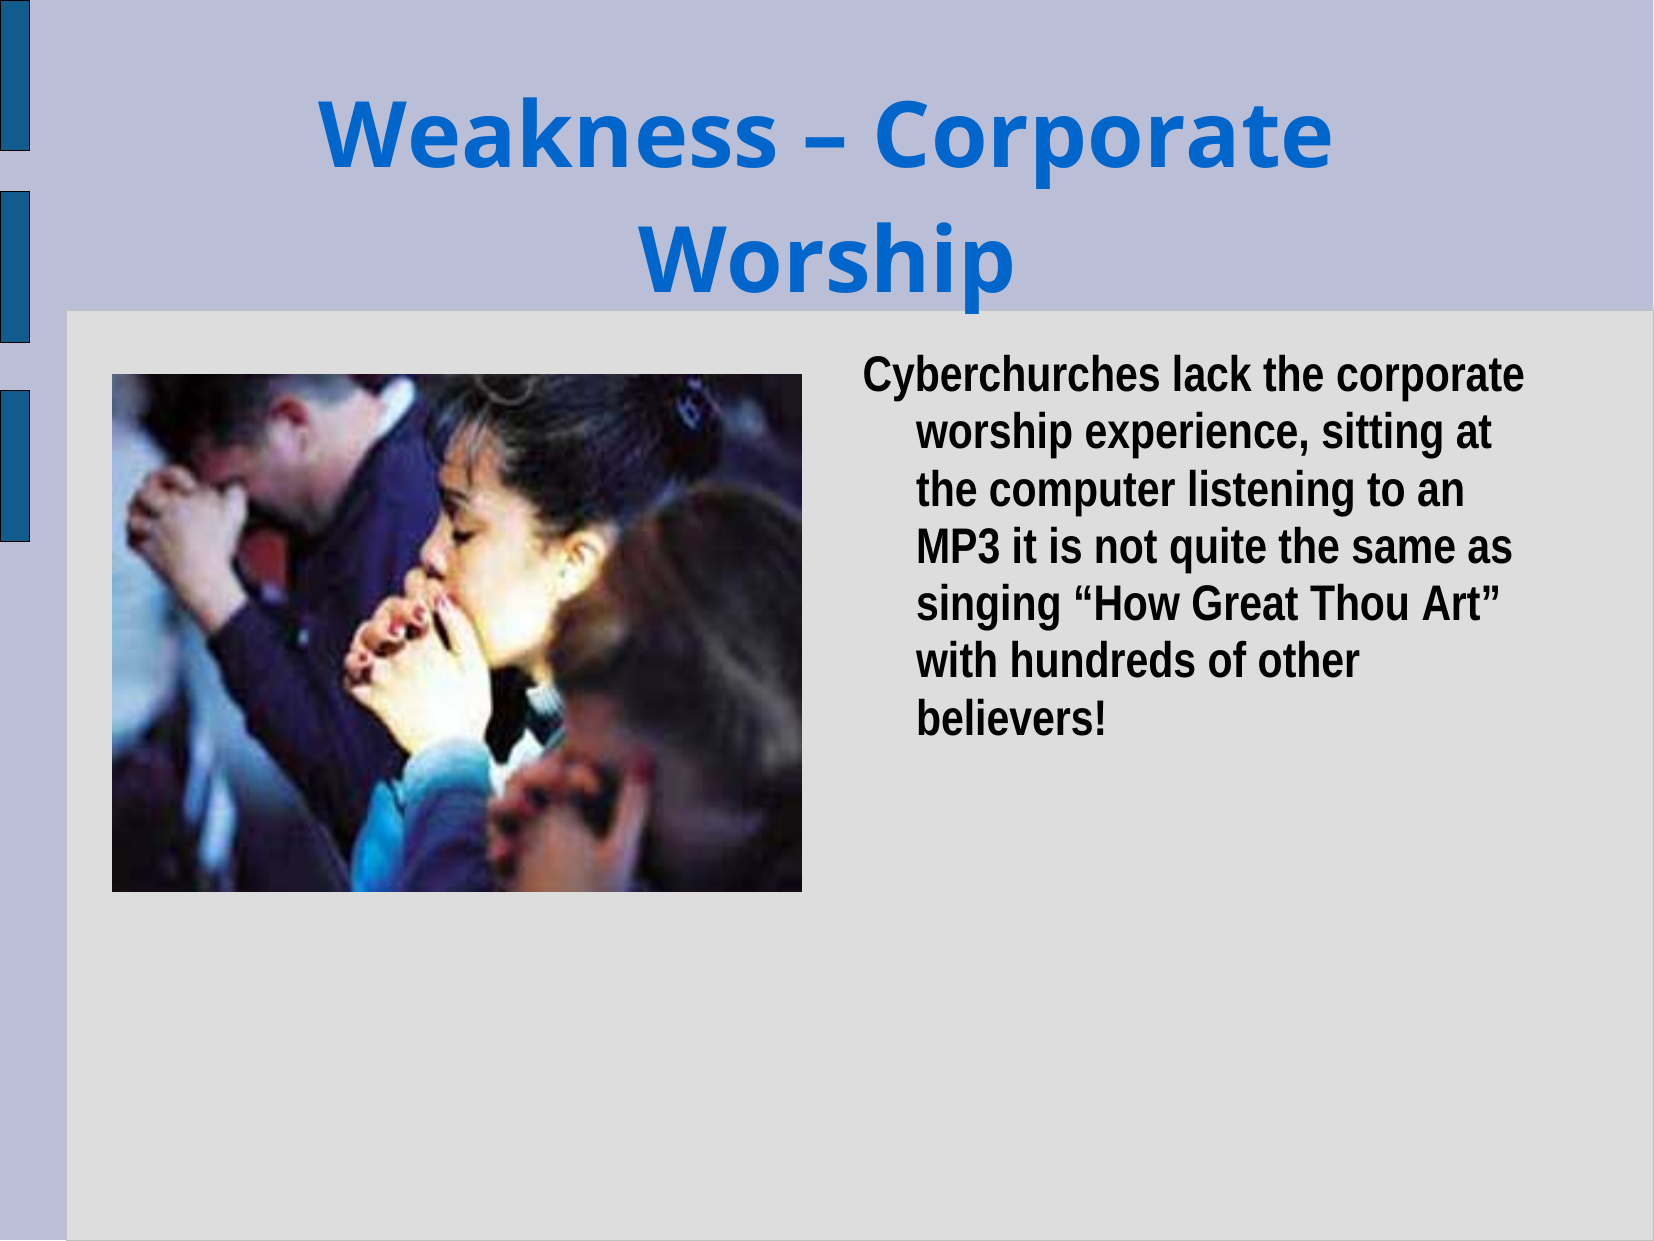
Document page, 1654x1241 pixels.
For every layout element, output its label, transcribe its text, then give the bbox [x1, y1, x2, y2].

picture [112, 374, 802, 892]
title Weakness – Corporate Worship [121, 91, 1534, 299]
list Cyberchurches lack the corporate worship experience, sitting at the computer listening to an MP3 it is not quite the same as singing “How Great Thou Art” with hundreds of other believers! [845, 344, 1535, 1127]
